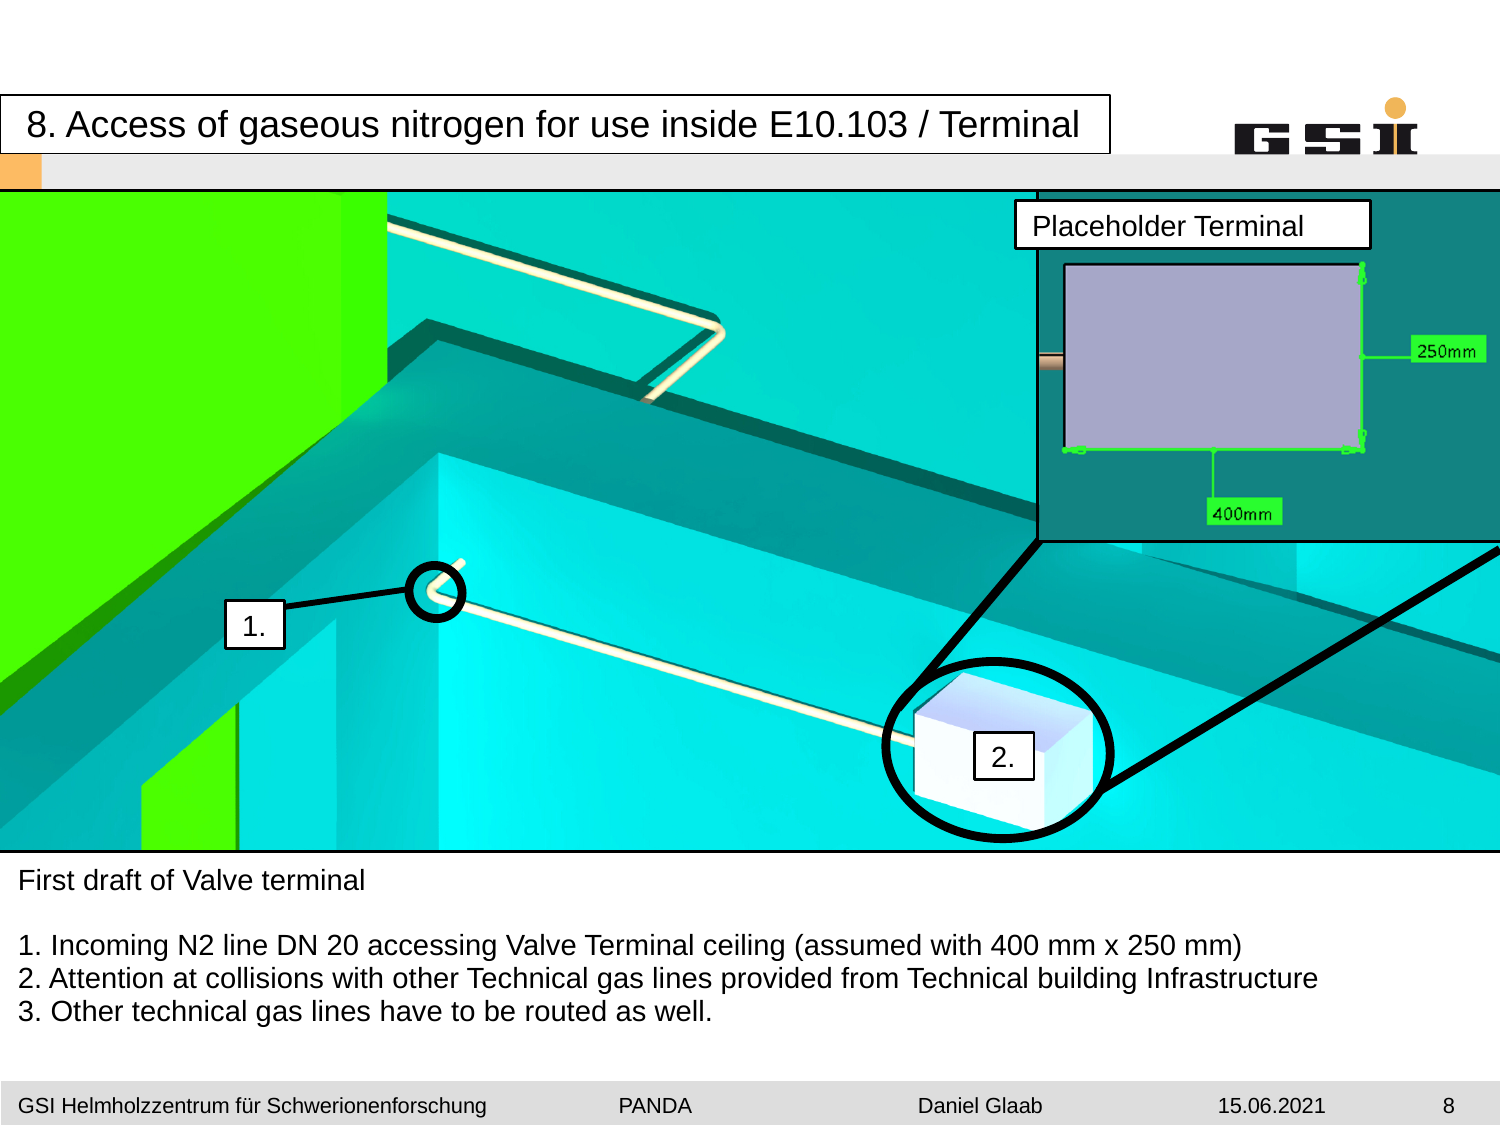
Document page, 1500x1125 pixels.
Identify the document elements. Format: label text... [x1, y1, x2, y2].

text_box Placeholder Terminal [1015, 200, 1371, 249]
text_box First draft of Valve terminal 1. Incoming N2 line DN 20 accessing Valve Terminal ceiling (assumed with 400 mm x 250 mm) 2. Attention at collisions with other Technical gas lines provided from Technical building Infrastructure 3. Other technical gas lines have to be routed as well. [3, 856, 1500, 1040]
text_box 2. [974, 732, 1034, 780]
text_box 1. [225, 600, 285, 649]
picture [891, 666, 1105, 834]
text_box GSI Helmholzzentrum für Schwerionenforschung PANDA Daniel Glaab 15.06.2021 8 [3, 1086, 1489, 1125]
picture [0, 191, 1500, 851]
picture [1039, 191, 1500, 541]
picture [940, 543, 1500, 777]
text_box [0, 1080, 1500, 1125]
picture [1233, 95, 1419, 154]
text_box 8. Access of gaseous nitrogen for use inside E10.103 / Terminal [0, 94, 1111, 154]
